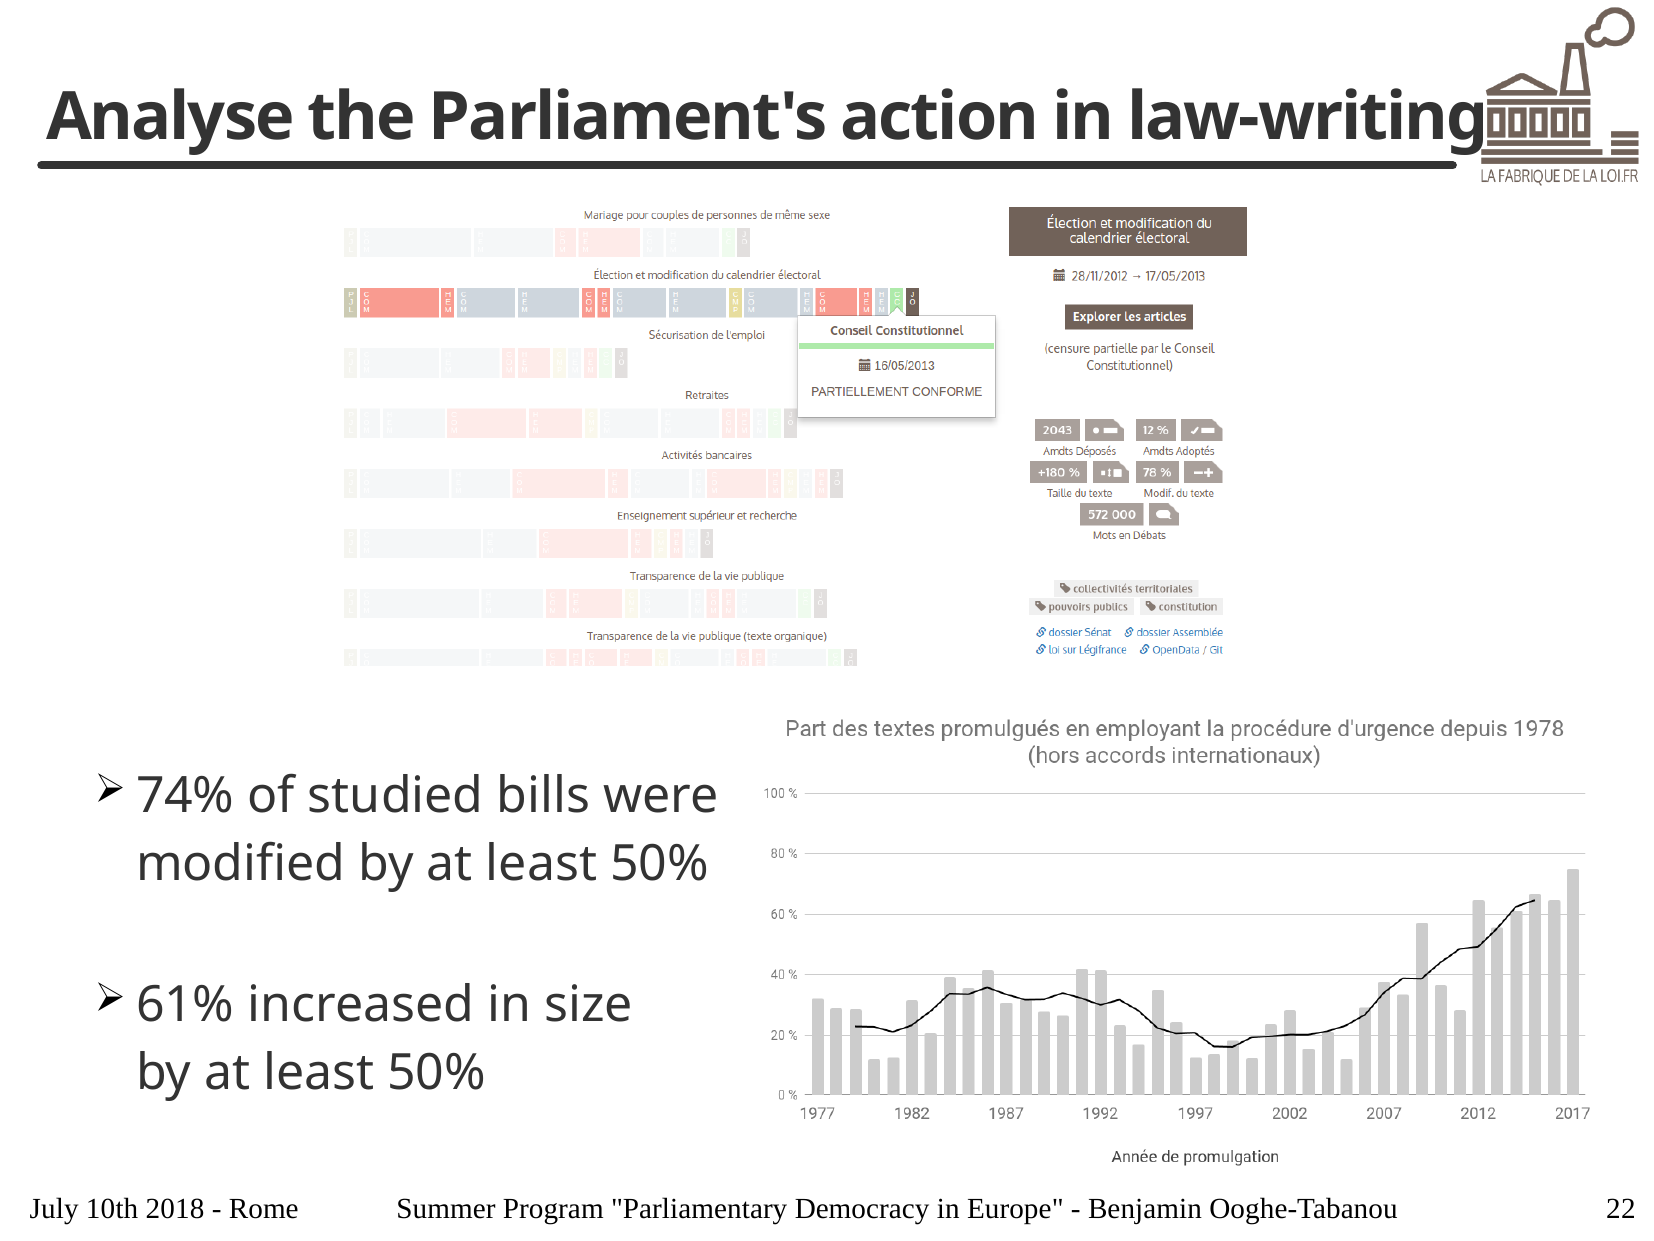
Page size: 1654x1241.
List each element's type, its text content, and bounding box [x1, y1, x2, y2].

list 74% of studied bills were modified by at least 50% 61% increased in size by at least 50% [59, 758, 738, 1182]
picture [336, 207, 1247, 666]
picture [1464, 0, 1654, 189]
picture [738, 690, 1610, 1191]
text_box [29, 37, 1518, 204]
